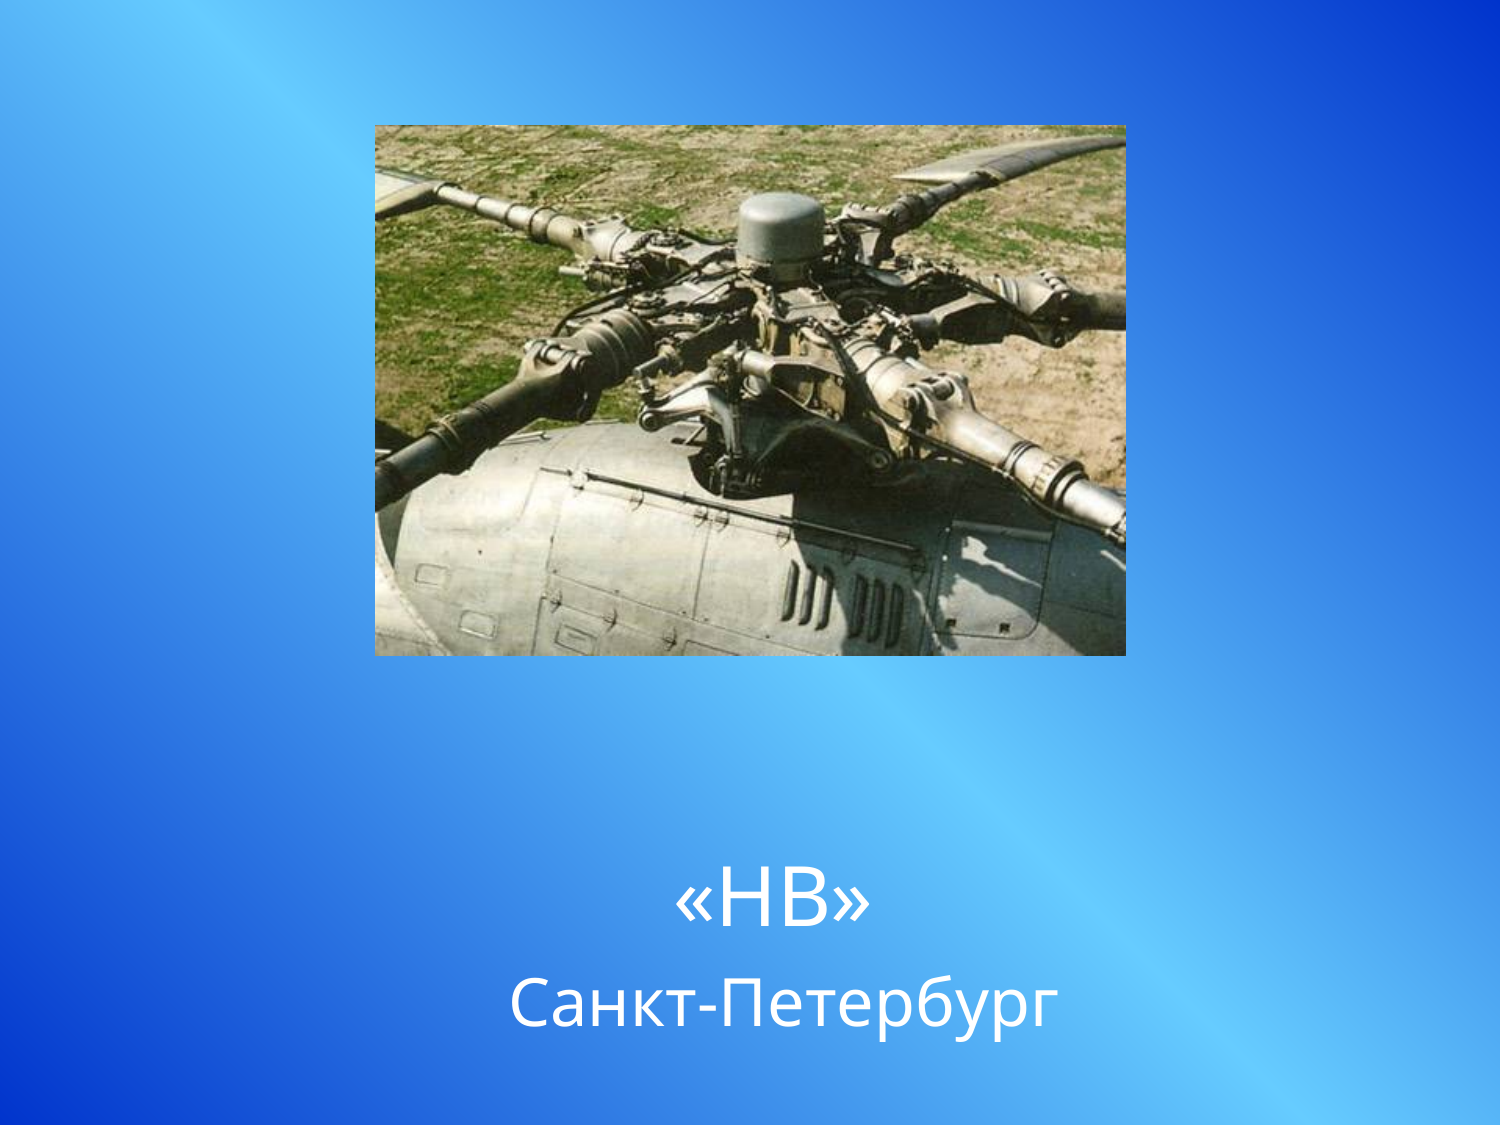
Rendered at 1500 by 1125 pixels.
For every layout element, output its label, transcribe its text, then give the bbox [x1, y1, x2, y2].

picture [375, 125, 1126, 656]
text_box «НВ» Санкт-Петербург [135, 822, 1411, 1064]
